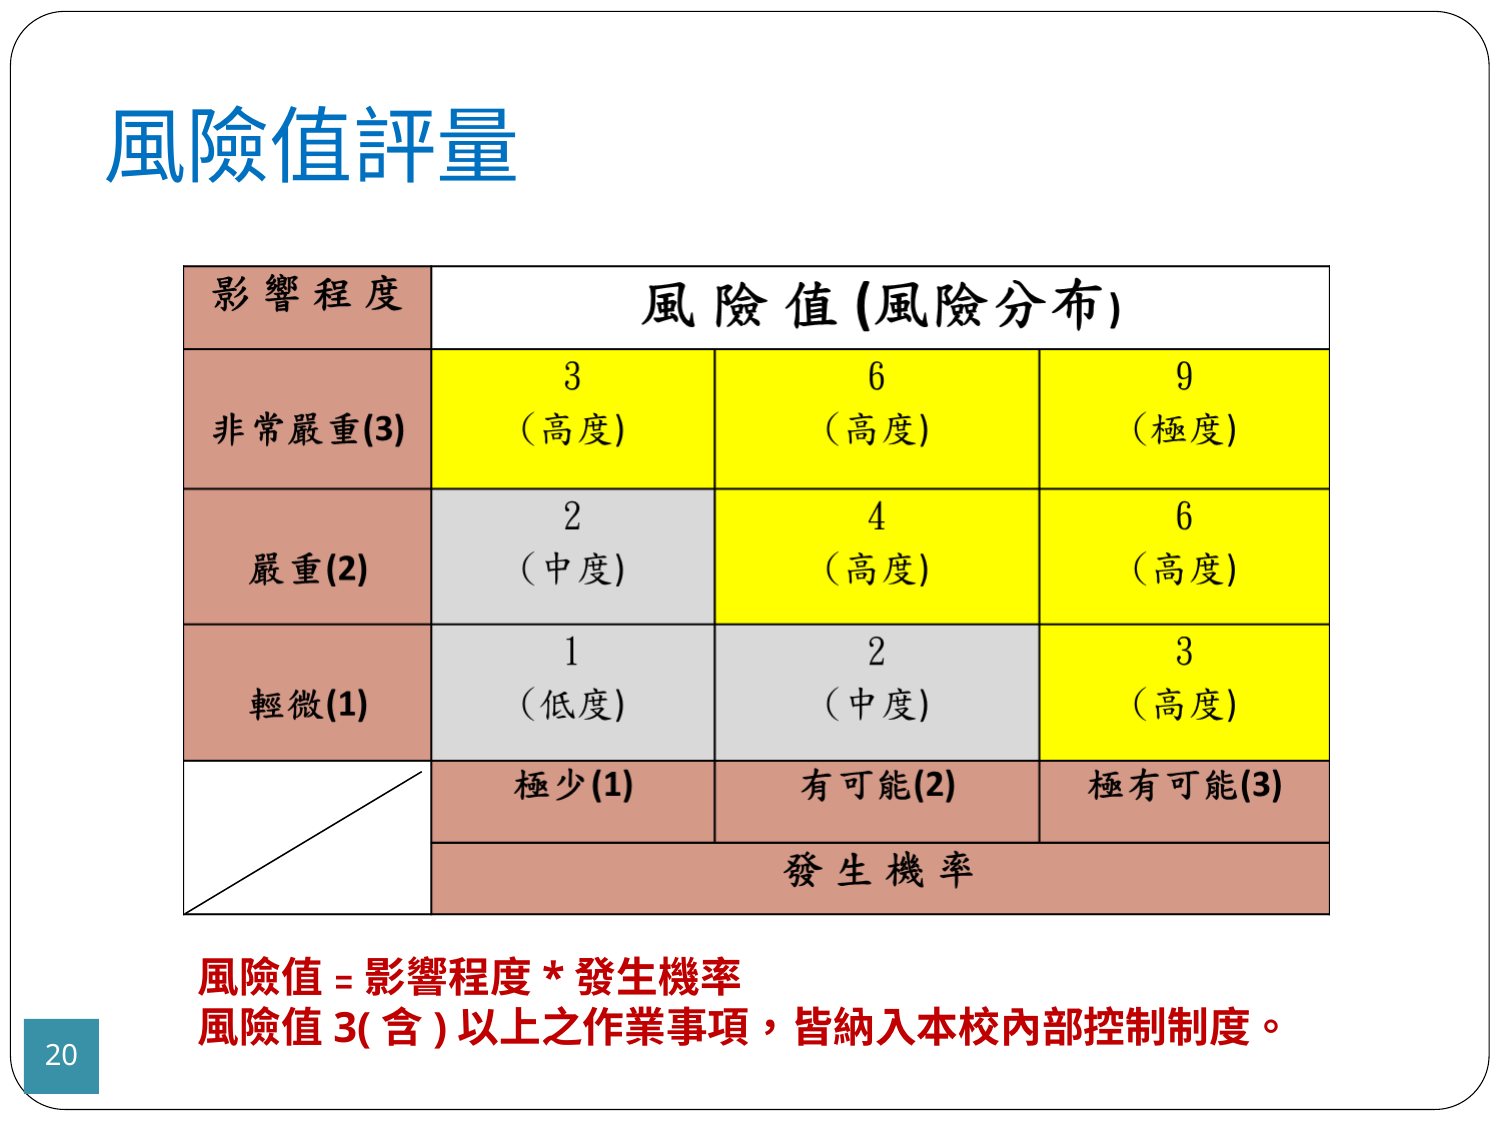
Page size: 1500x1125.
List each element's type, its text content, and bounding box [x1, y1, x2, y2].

text_box 20 [23, 1018, 99, 1094]
text_box 風險值﹦影響程度*發生機率 風險值3(含)以上之作業事項，皆納入本校內部控制制度。 [183, 943, 1341, 1058]
picture [183, 248, 1330, 917]
title 風險值評量 [88, 46, 1262, 209]
